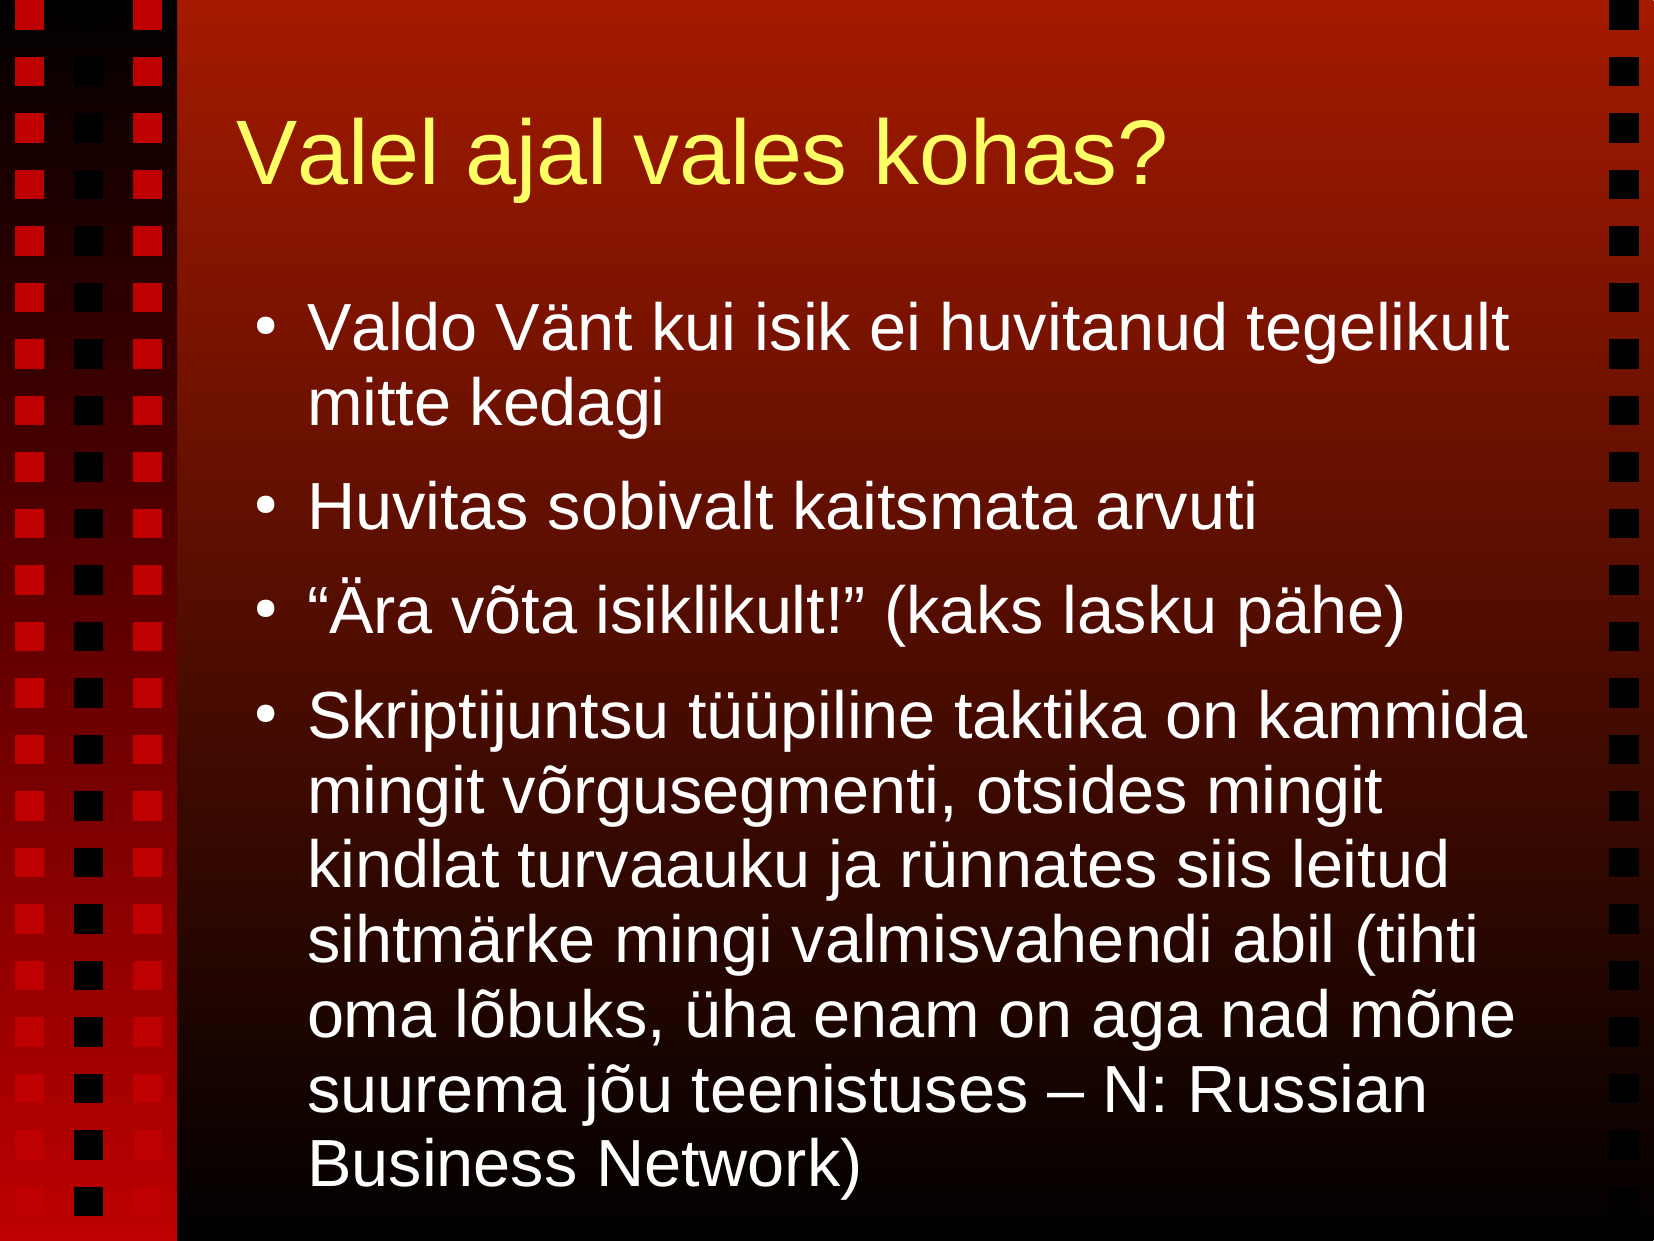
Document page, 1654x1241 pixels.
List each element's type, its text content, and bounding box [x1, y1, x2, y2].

title Valel ajal vales kohas? [236, 49, 1571, 257]
list Valdo Vänt kui isik ei huvitanud tegelikult mitte kedagi Huvitas sobivalt kaitsmata arvuti “Ära võta isiklikult!” (kaks lasku pähe) Skriptijuntsu tüüpiline taktika on kammida mingit võrgusegmenti, otsides mingit kindlat turvaauku ja rünnates siis leitud sihtmärke mingi valmisvahendi abil (tihti oma lõbuks, üha enam on aga nad mõne suurema jõu teenistuses – N: Russian Business Network) [236, 290, 1571, 1202]
